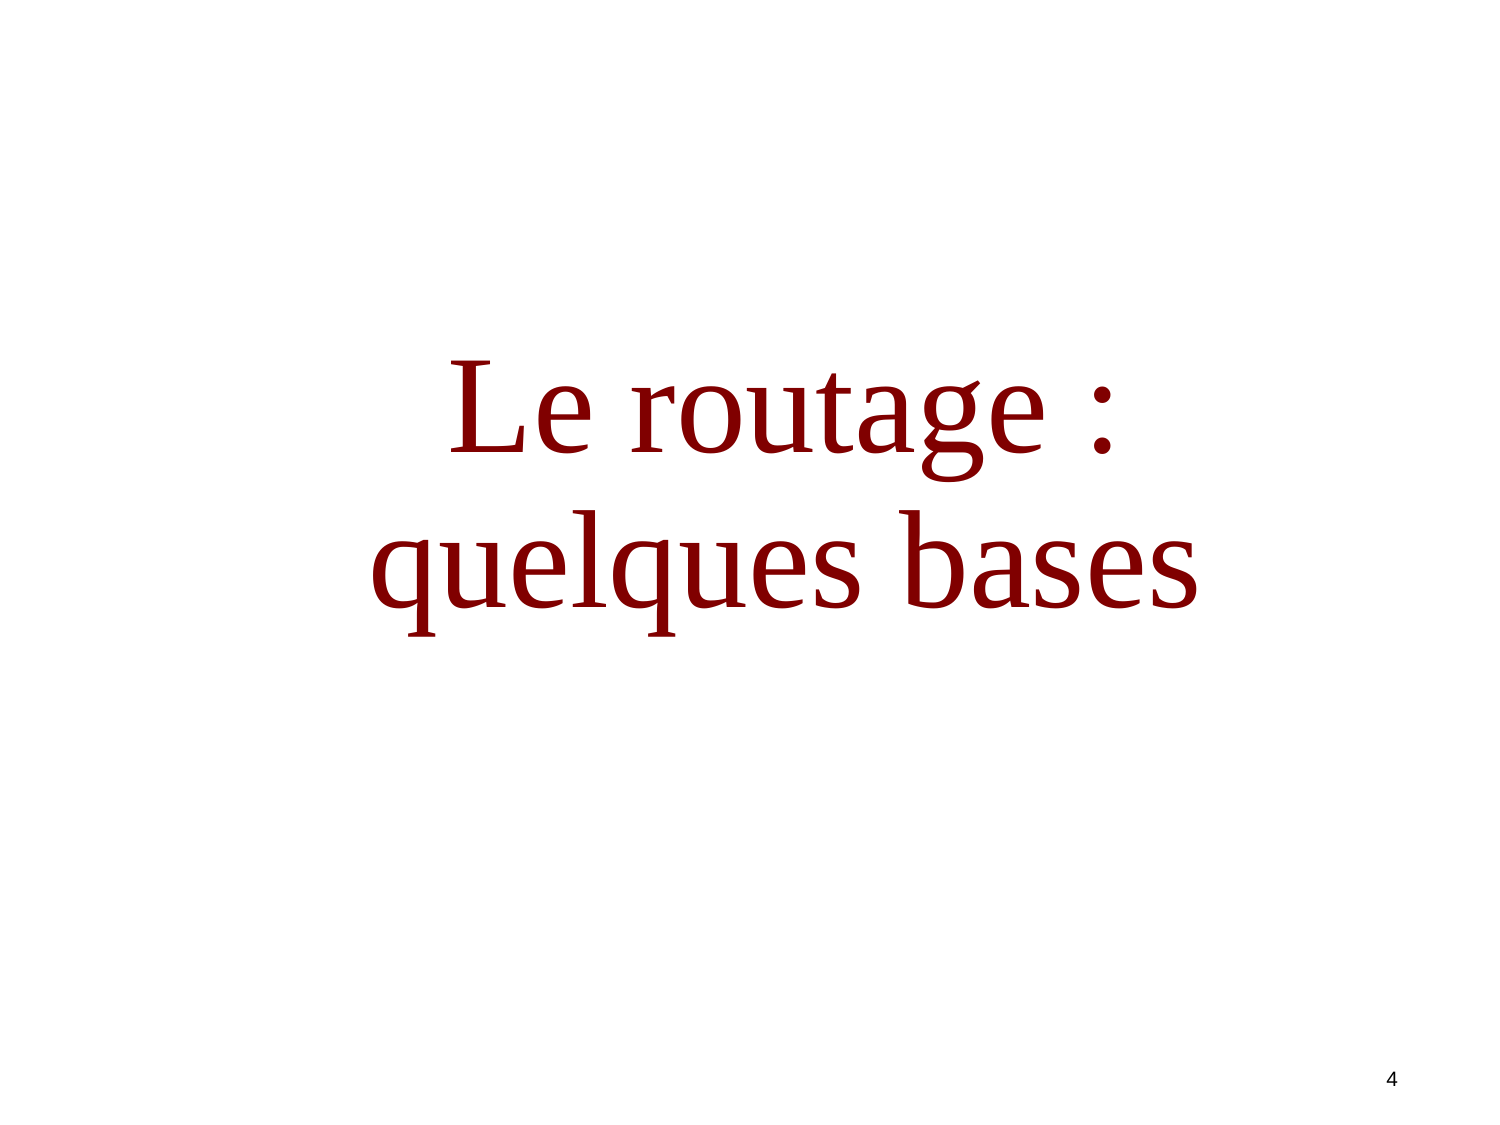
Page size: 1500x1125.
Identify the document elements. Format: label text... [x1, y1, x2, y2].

title Le routage : quelques bases [182, 308, 1388, 658]
